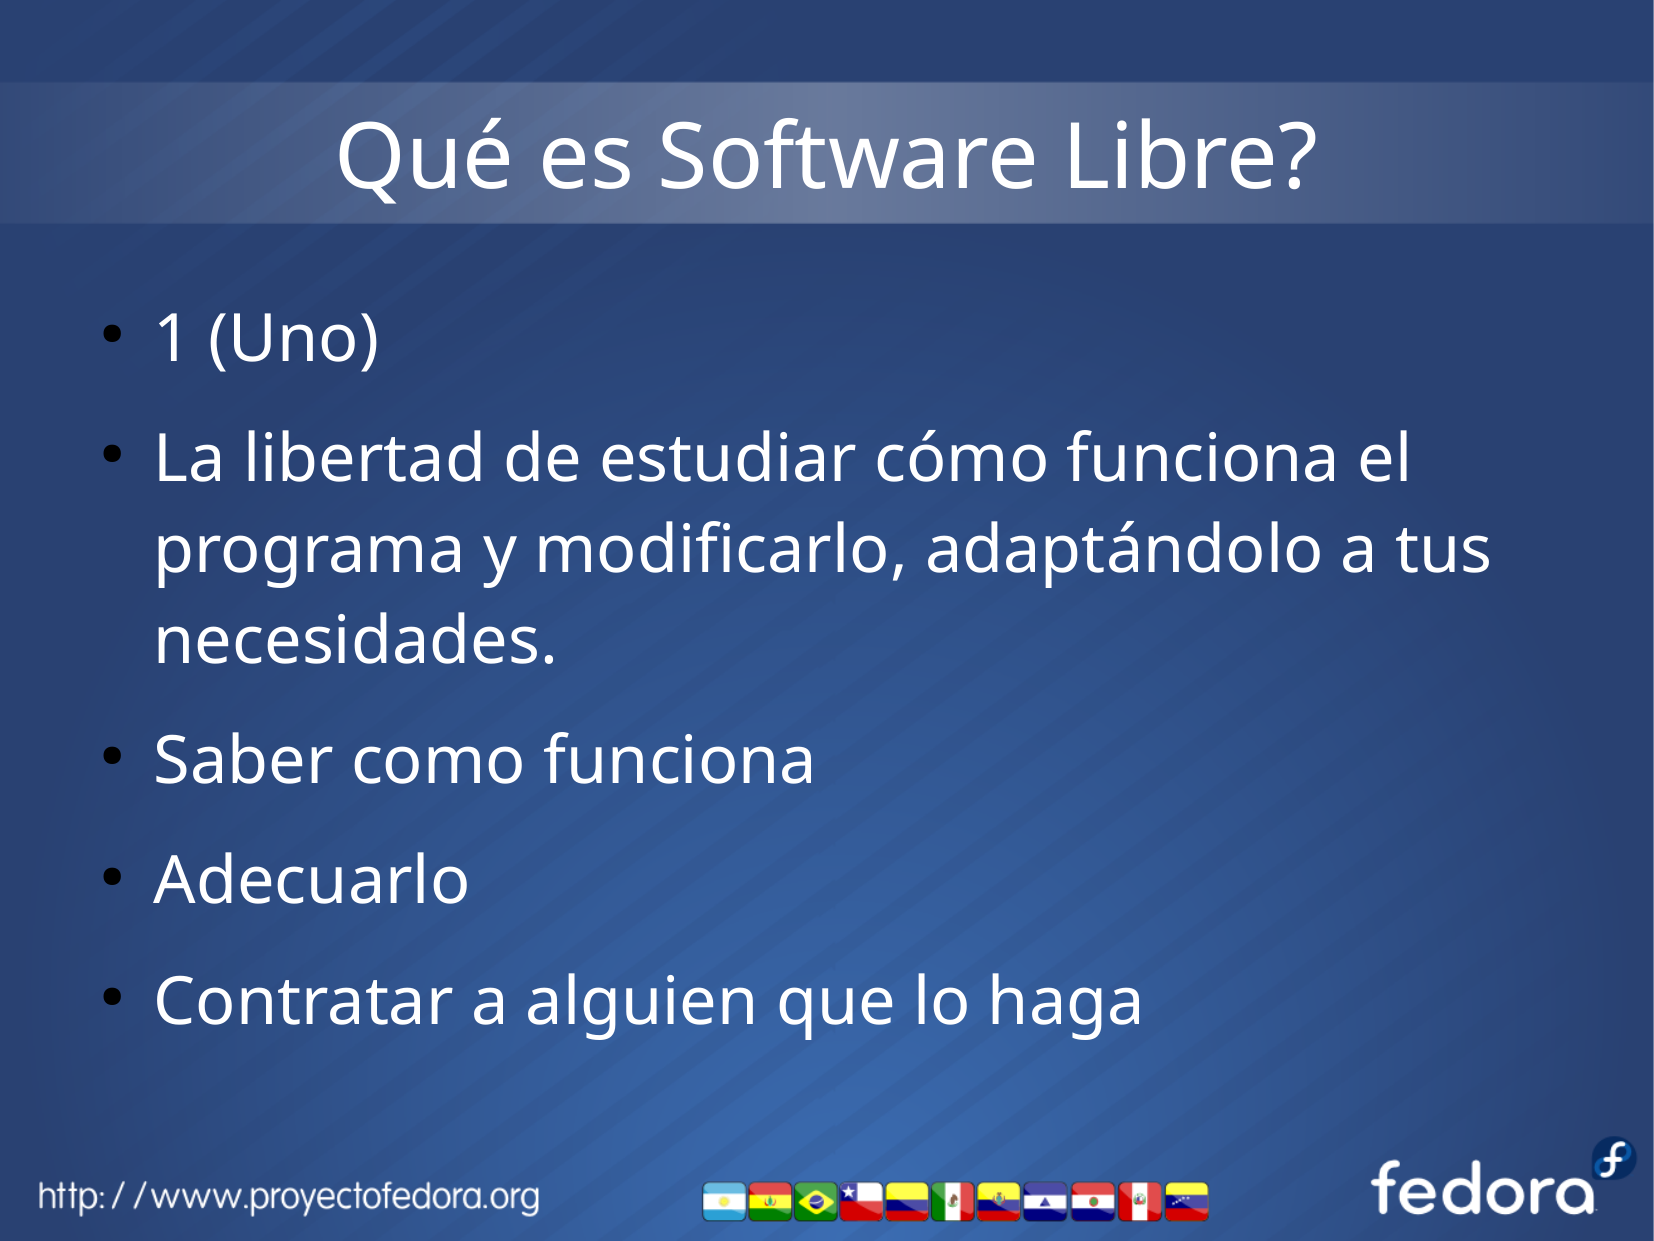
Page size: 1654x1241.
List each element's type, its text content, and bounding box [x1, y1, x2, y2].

picture [0, 0, 1654, 1241]
list 1 (Uno) La libertad de estudiar cómo funciona el programa y modificarlo, adaptándolo a tus necesidades. Saber como funciona Adecuarlo Contratar a alguien que lo haga [82, 290, 1571, 1094]
title Qué es Software Libre? [82, 56, 1571, 250]
